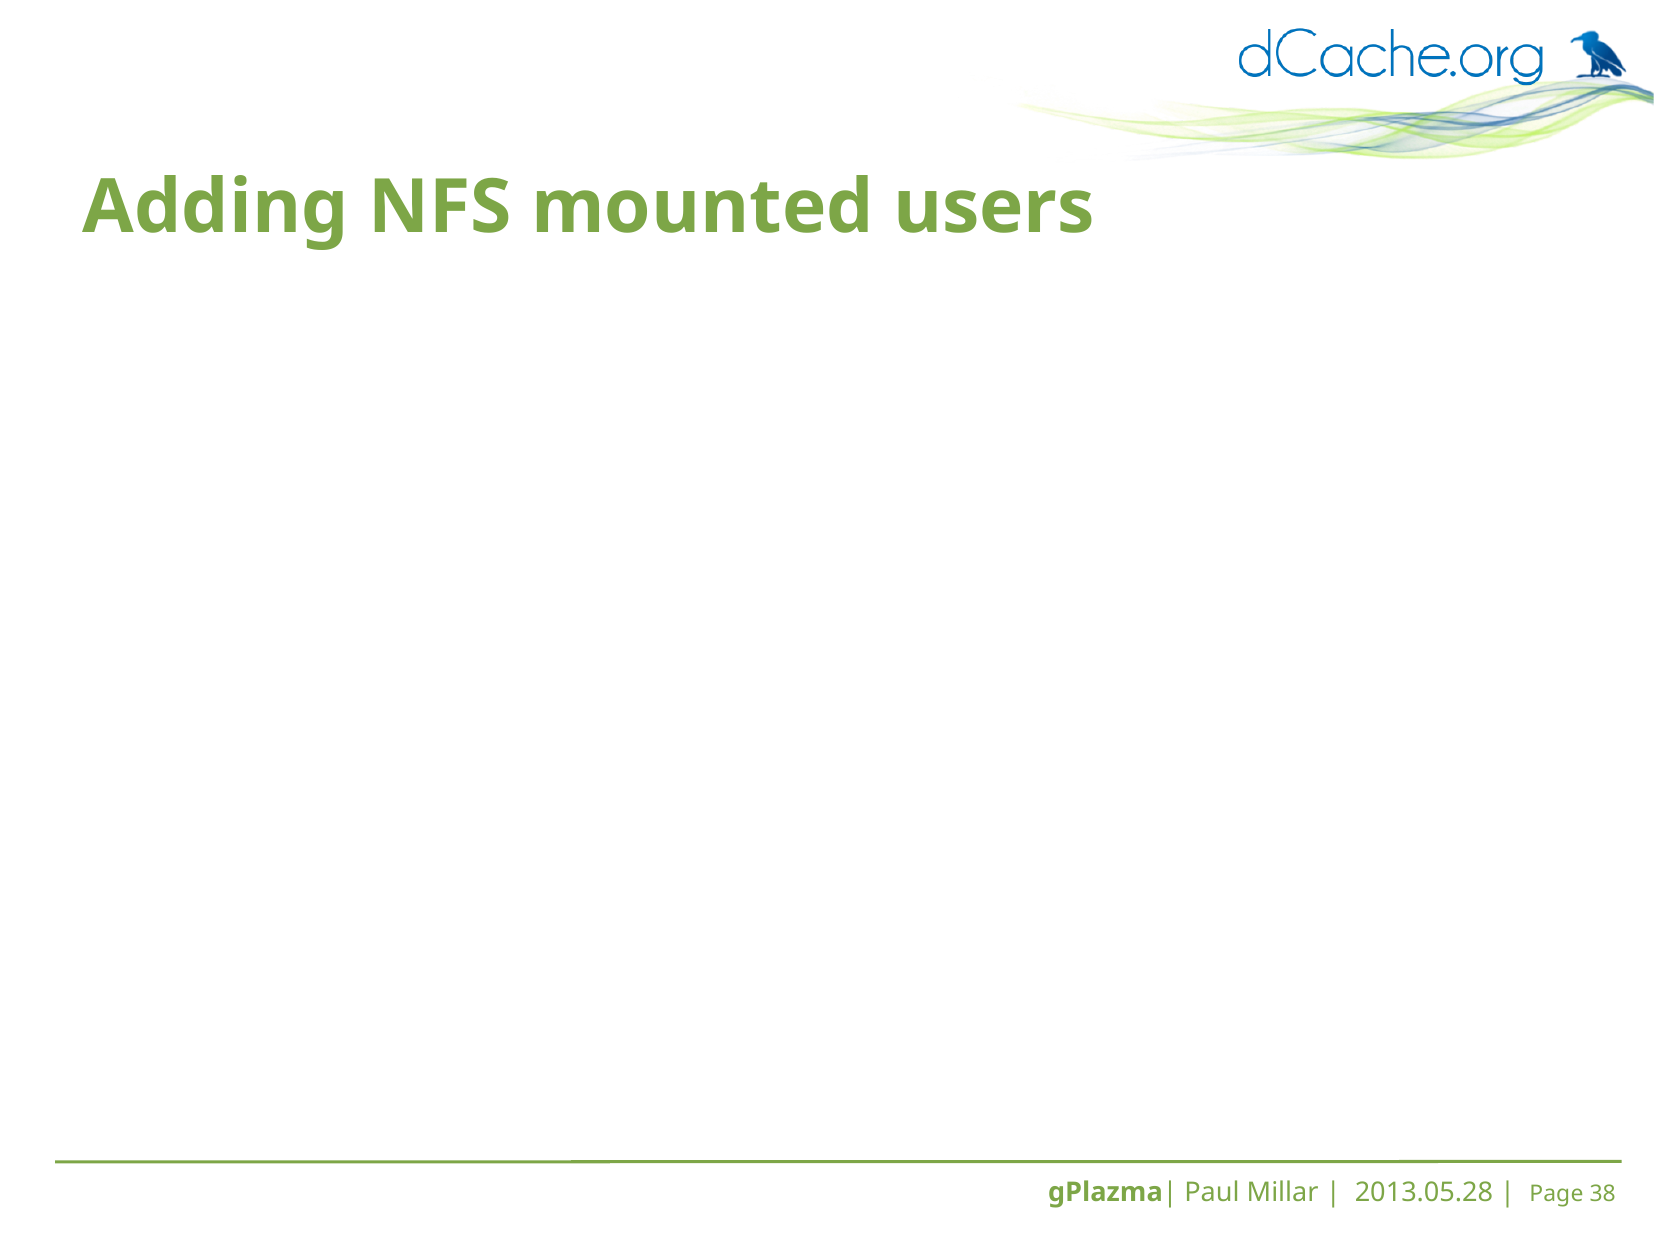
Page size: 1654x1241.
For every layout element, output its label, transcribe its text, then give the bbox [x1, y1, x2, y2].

title Adding NFS mounted users [82, 155, 1605, 252]
picture [956, 16, 1654, 169]
